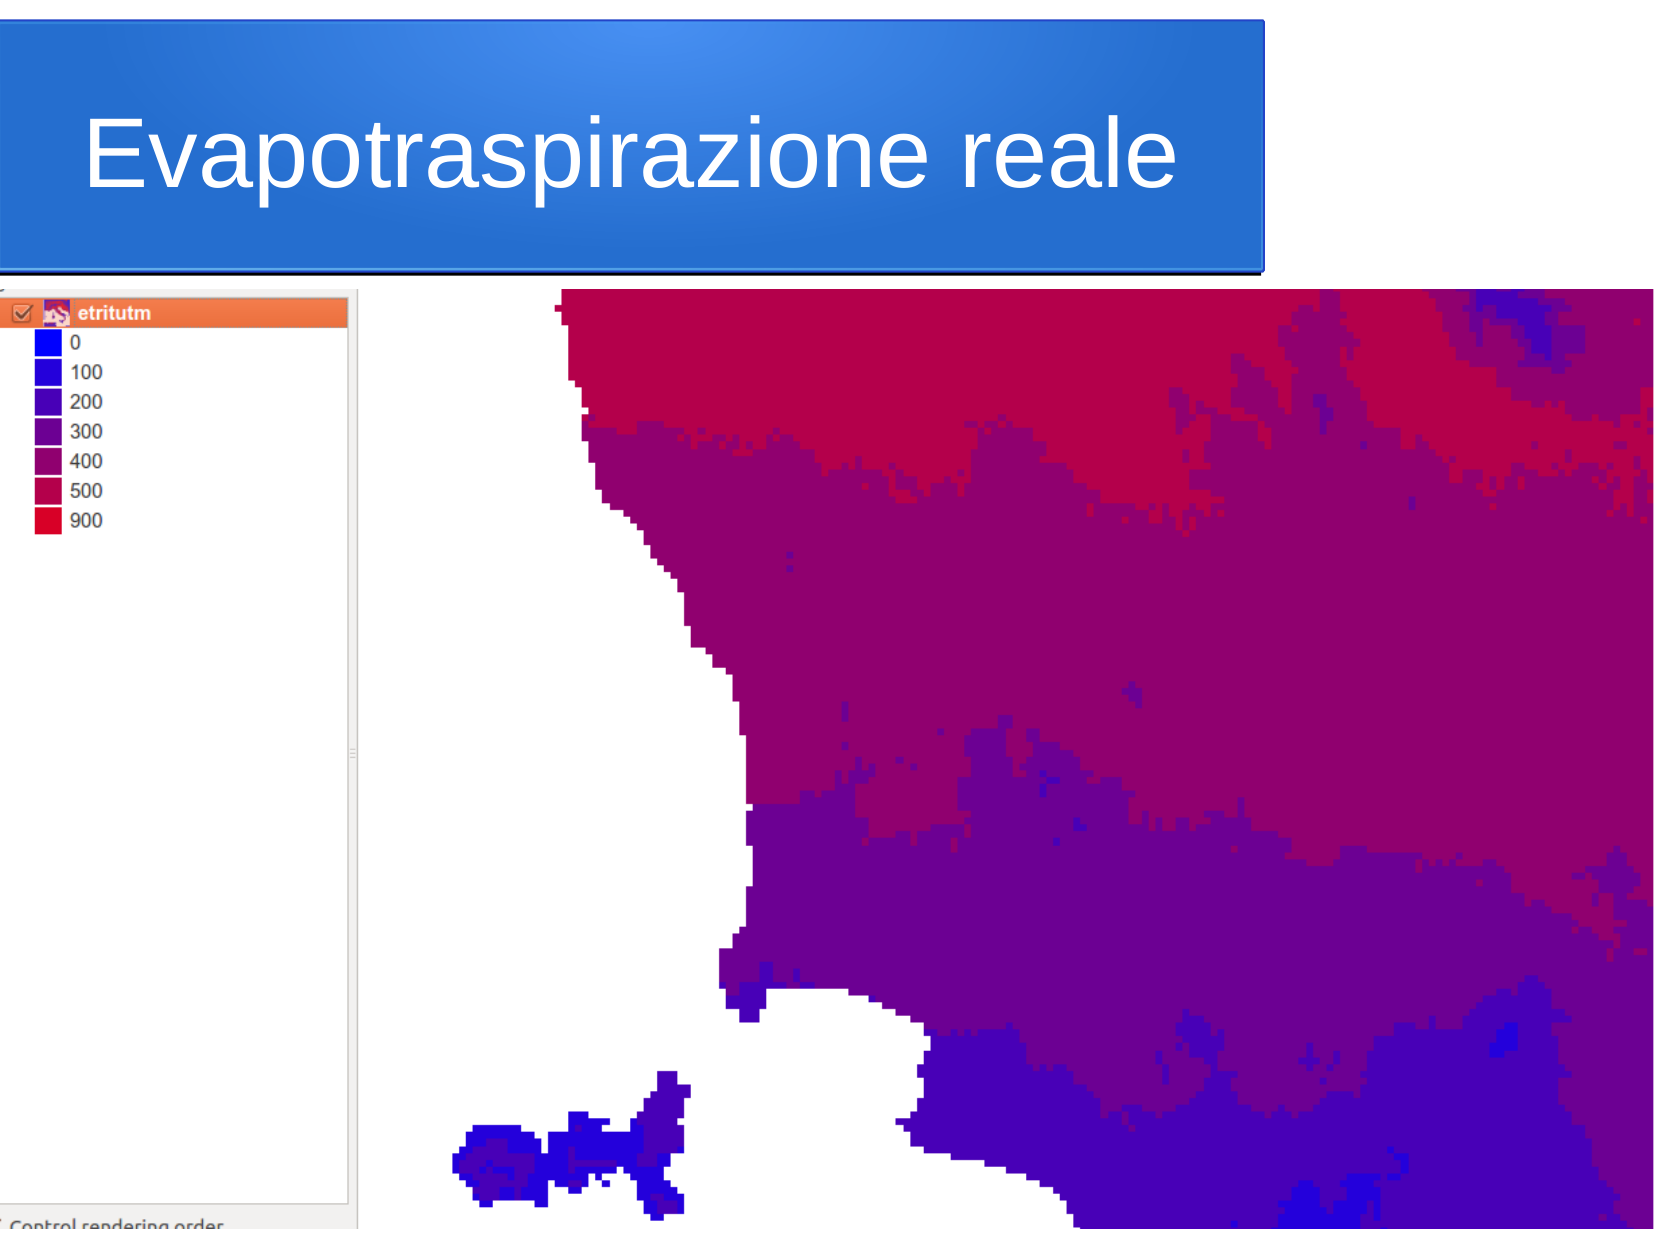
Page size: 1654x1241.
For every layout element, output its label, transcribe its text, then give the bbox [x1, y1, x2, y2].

title Evapotraspirazione reale [82, 49, 1250, 257]
picture [0, 289, 1654, 1229]
